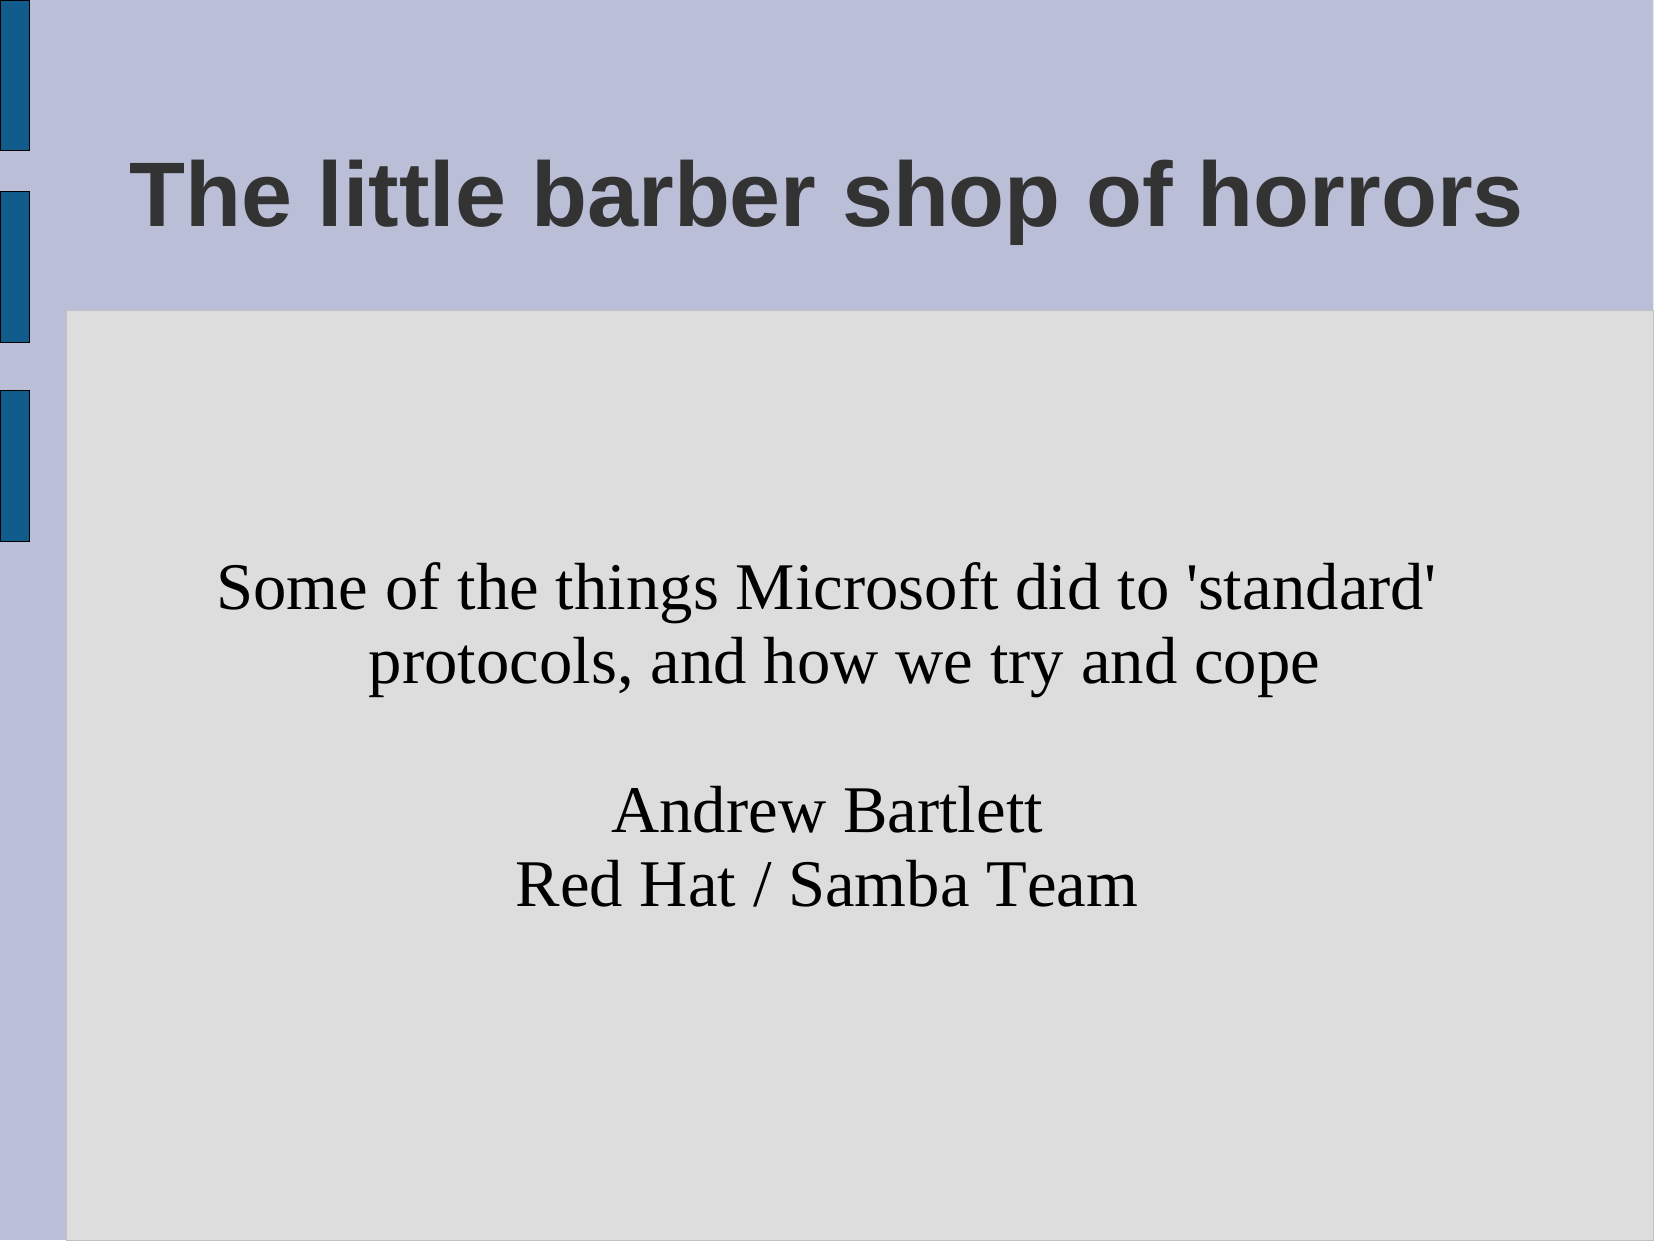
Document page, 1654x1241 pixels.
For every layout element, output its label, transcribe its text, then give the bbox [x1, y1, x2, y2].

title The little barber shop of horrors [121, 91, 1534, 299]
subtitle Some of the things Microsoft did to 'standard' protocols, and how we try and cope Andrew Bartlett Red Hat / Samba Team [121, 344, 1534, 1127]
